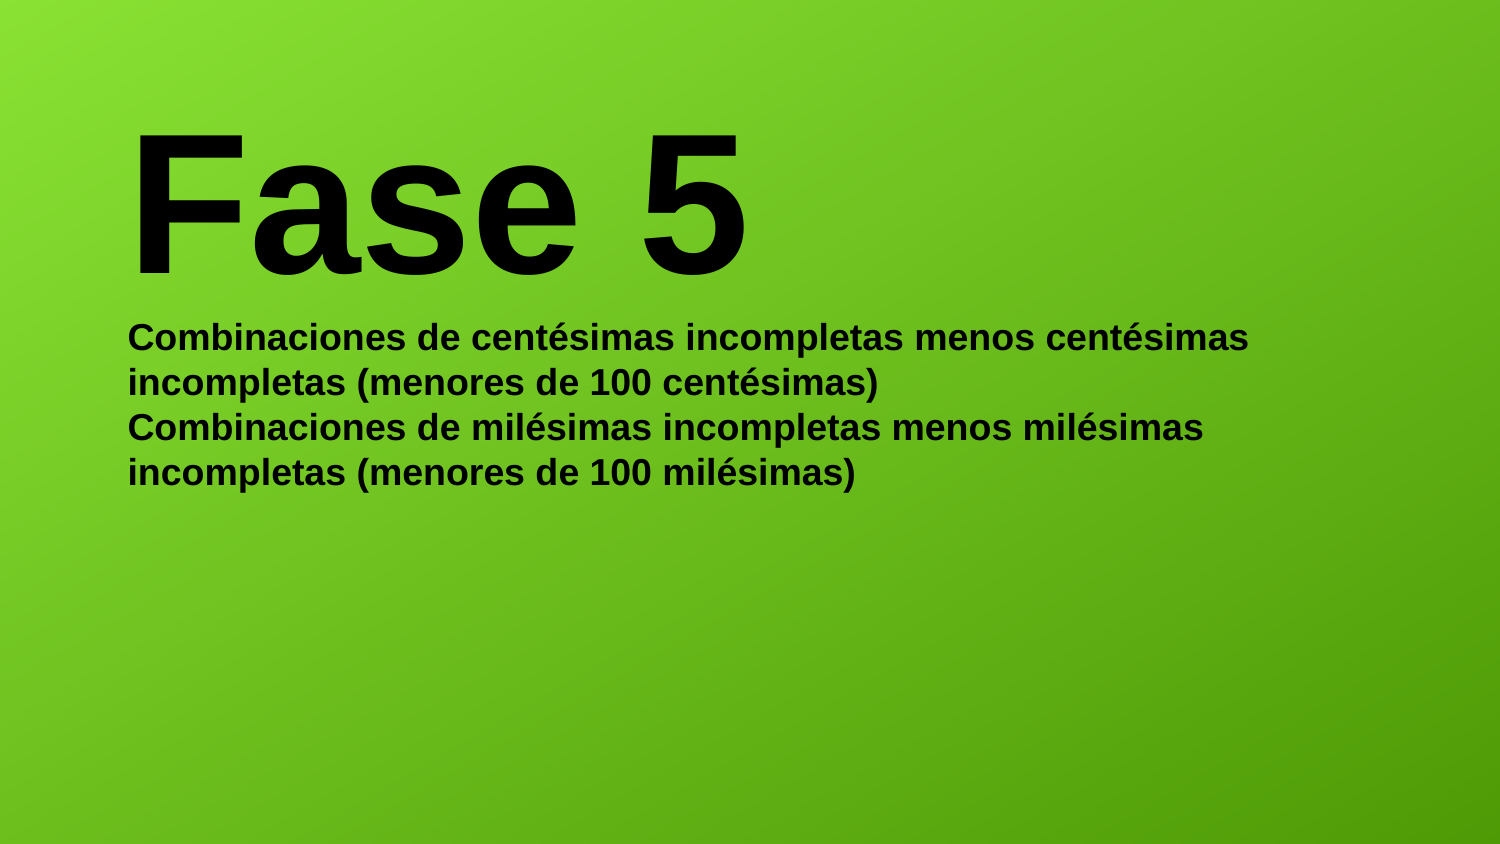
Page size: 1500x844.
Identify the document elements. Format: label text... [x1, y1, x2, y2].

title Fase 5 Combinaciones de centésimas incompletas menos centésimas incompletas (menores de 100 centésimas) Combinaciones de milésimas incompletas menos milésimas incompletas (menores de 100 milésimas) [112, 318, 1388, 509]
